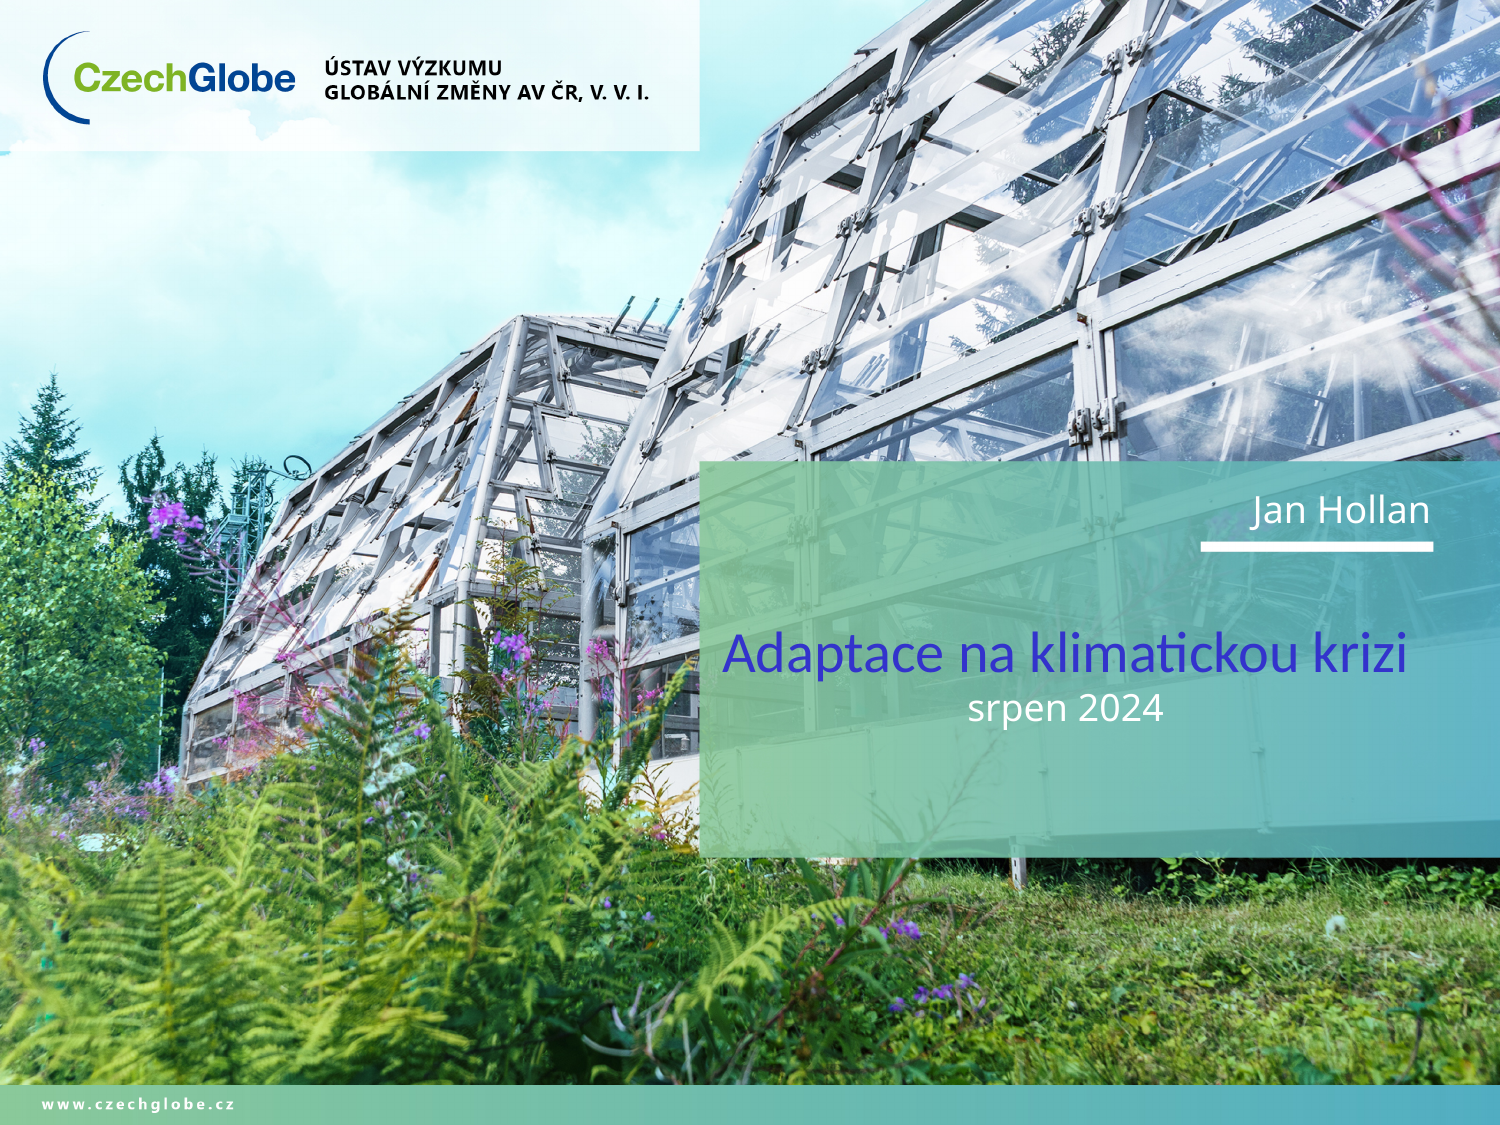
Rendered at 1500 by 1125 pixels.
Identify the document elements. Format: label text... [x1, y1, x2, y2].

text_box Jan Hollan [723, 478, 1447, 557]
picture [0, 0, 1500, 1125]
text_box Adaptace na klimatickou krizi srpen 2024 [701, 614, 1430, 924]
